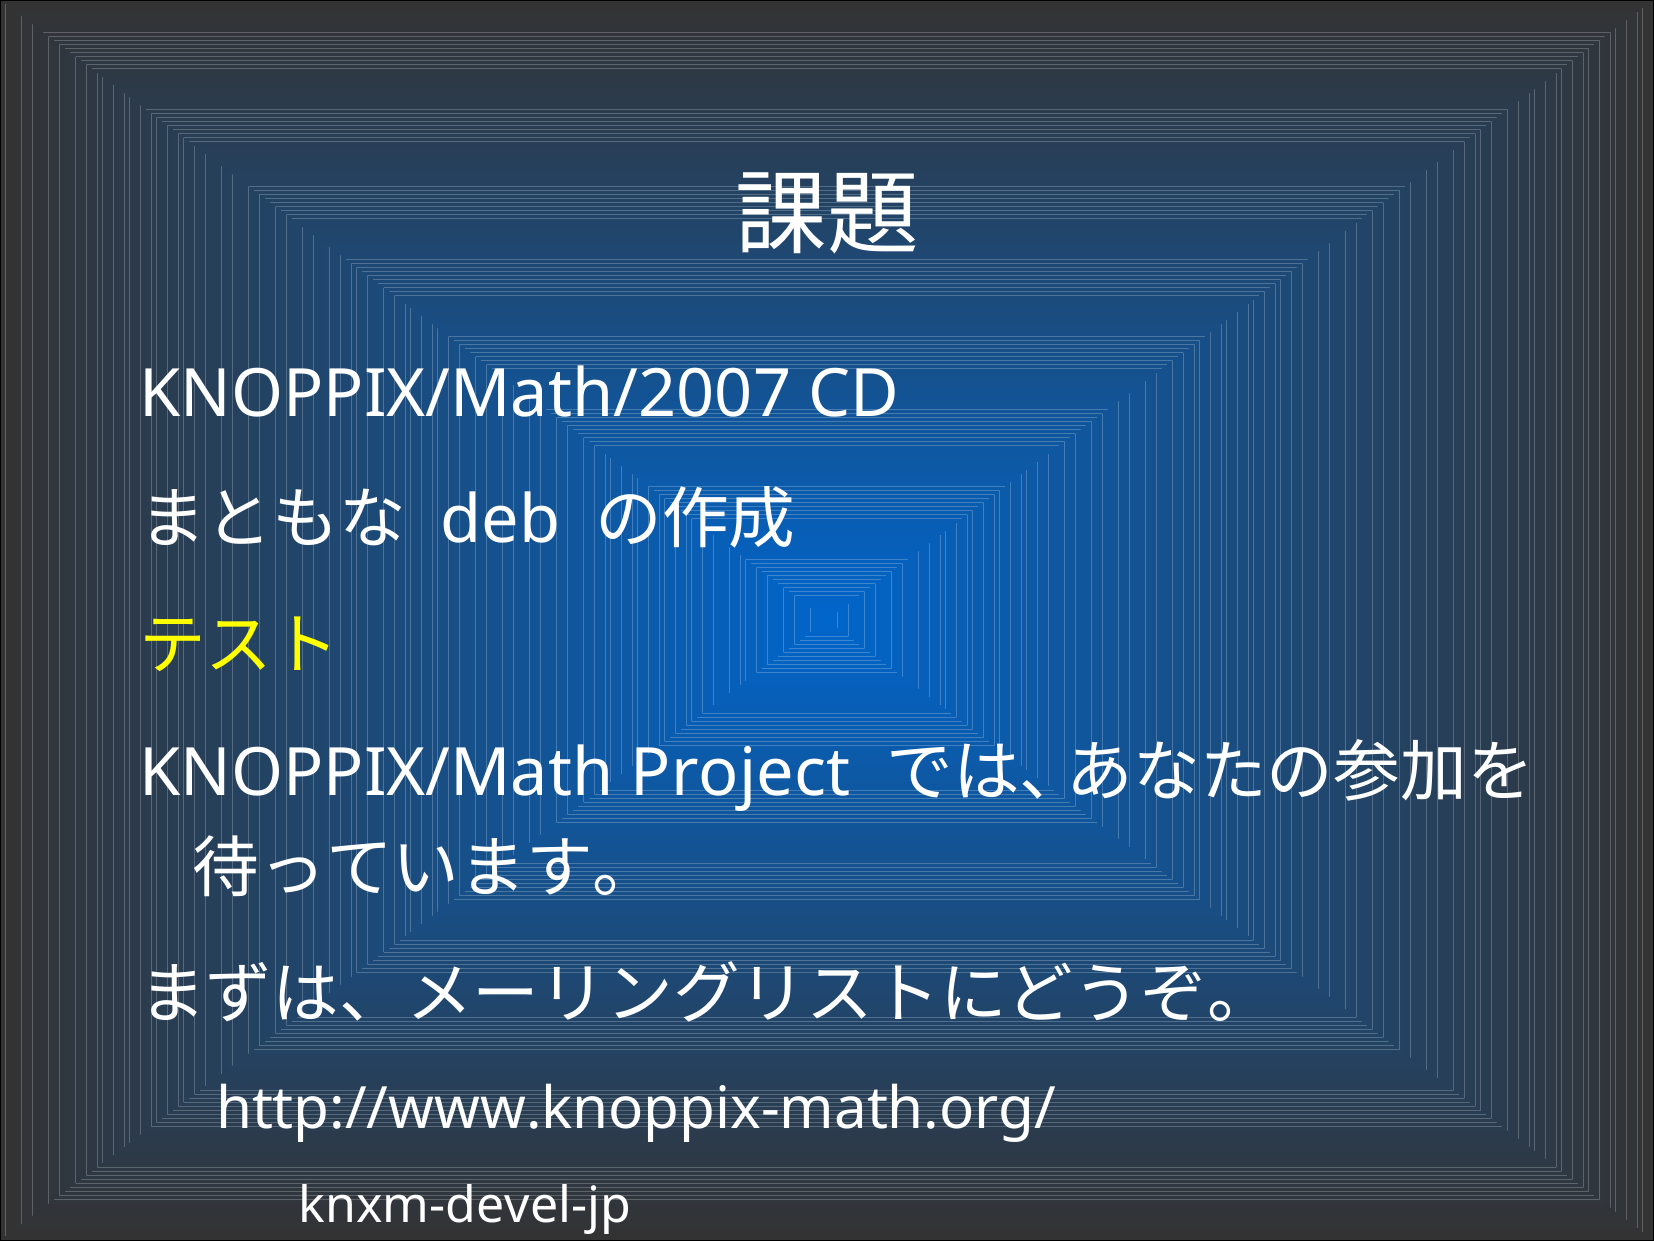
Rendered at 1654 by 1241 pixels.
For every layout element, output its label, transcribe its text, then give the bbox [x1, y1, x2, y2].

list KNOPPIX/Math/2007 CD まともな deb の作成 テスト KNOPPIX/Math Project では、あなたの参加を待っています。 まずは、メーリングリストにどうぞ。 http://www.knoppix-math.org/ knxm-devel-jp knxm-users-jp [121, 344, 1534, 1134]
title 課題 [121, 102, 1534, 311]
